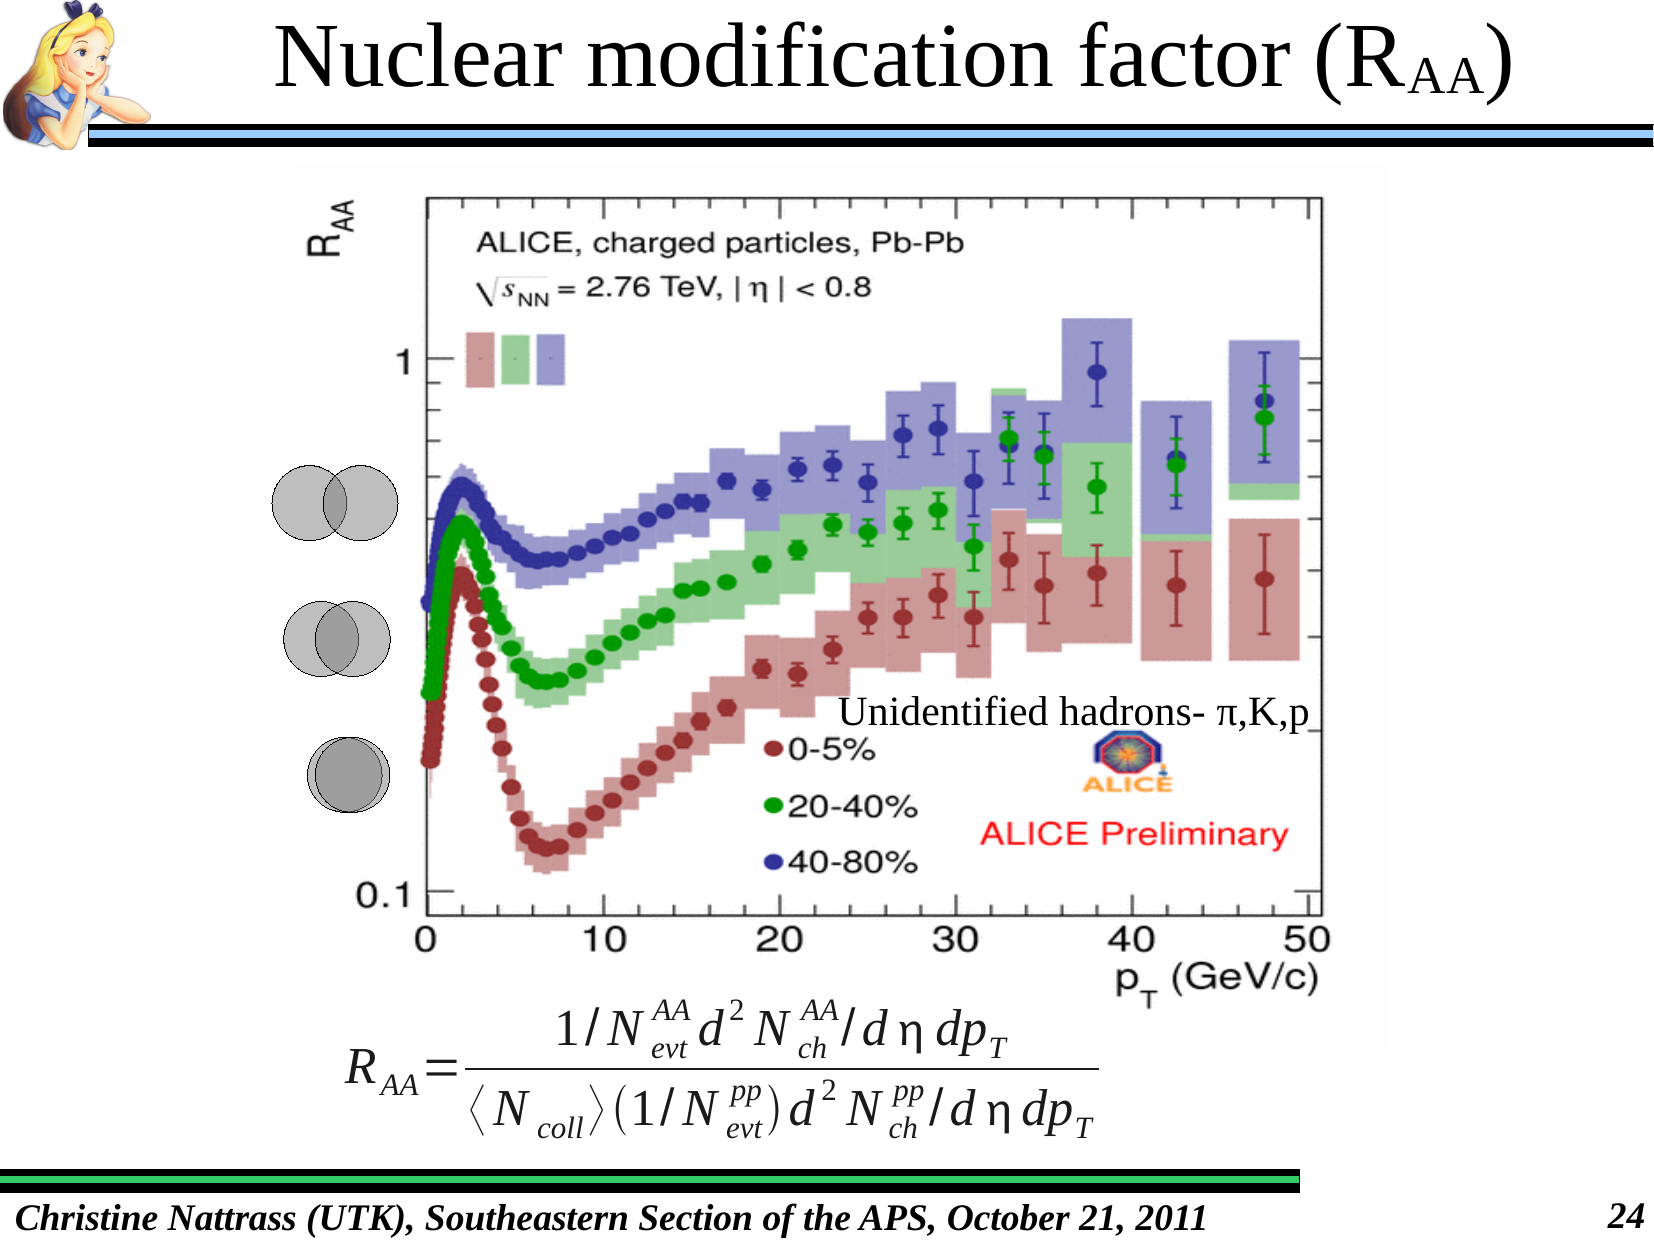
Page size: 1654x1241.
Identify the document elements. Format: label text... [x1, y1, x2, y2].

picture [3, 0, 151, 150]
text_box [283, 601, 391, 677]
text_box [271, 465, 399, 541]
text_box Unidentified hadrons- π,K,p [822, 680, 1467, 742]
chart [335, 992, 1108, 1145]
picture [296, 164, 1388, 1051]
title Nuclear modification factor (RAA) [181, 0, 1607, 107]
text_box [108, 963, 1047, 1151]
text_box [307, 737, 390, 813]
